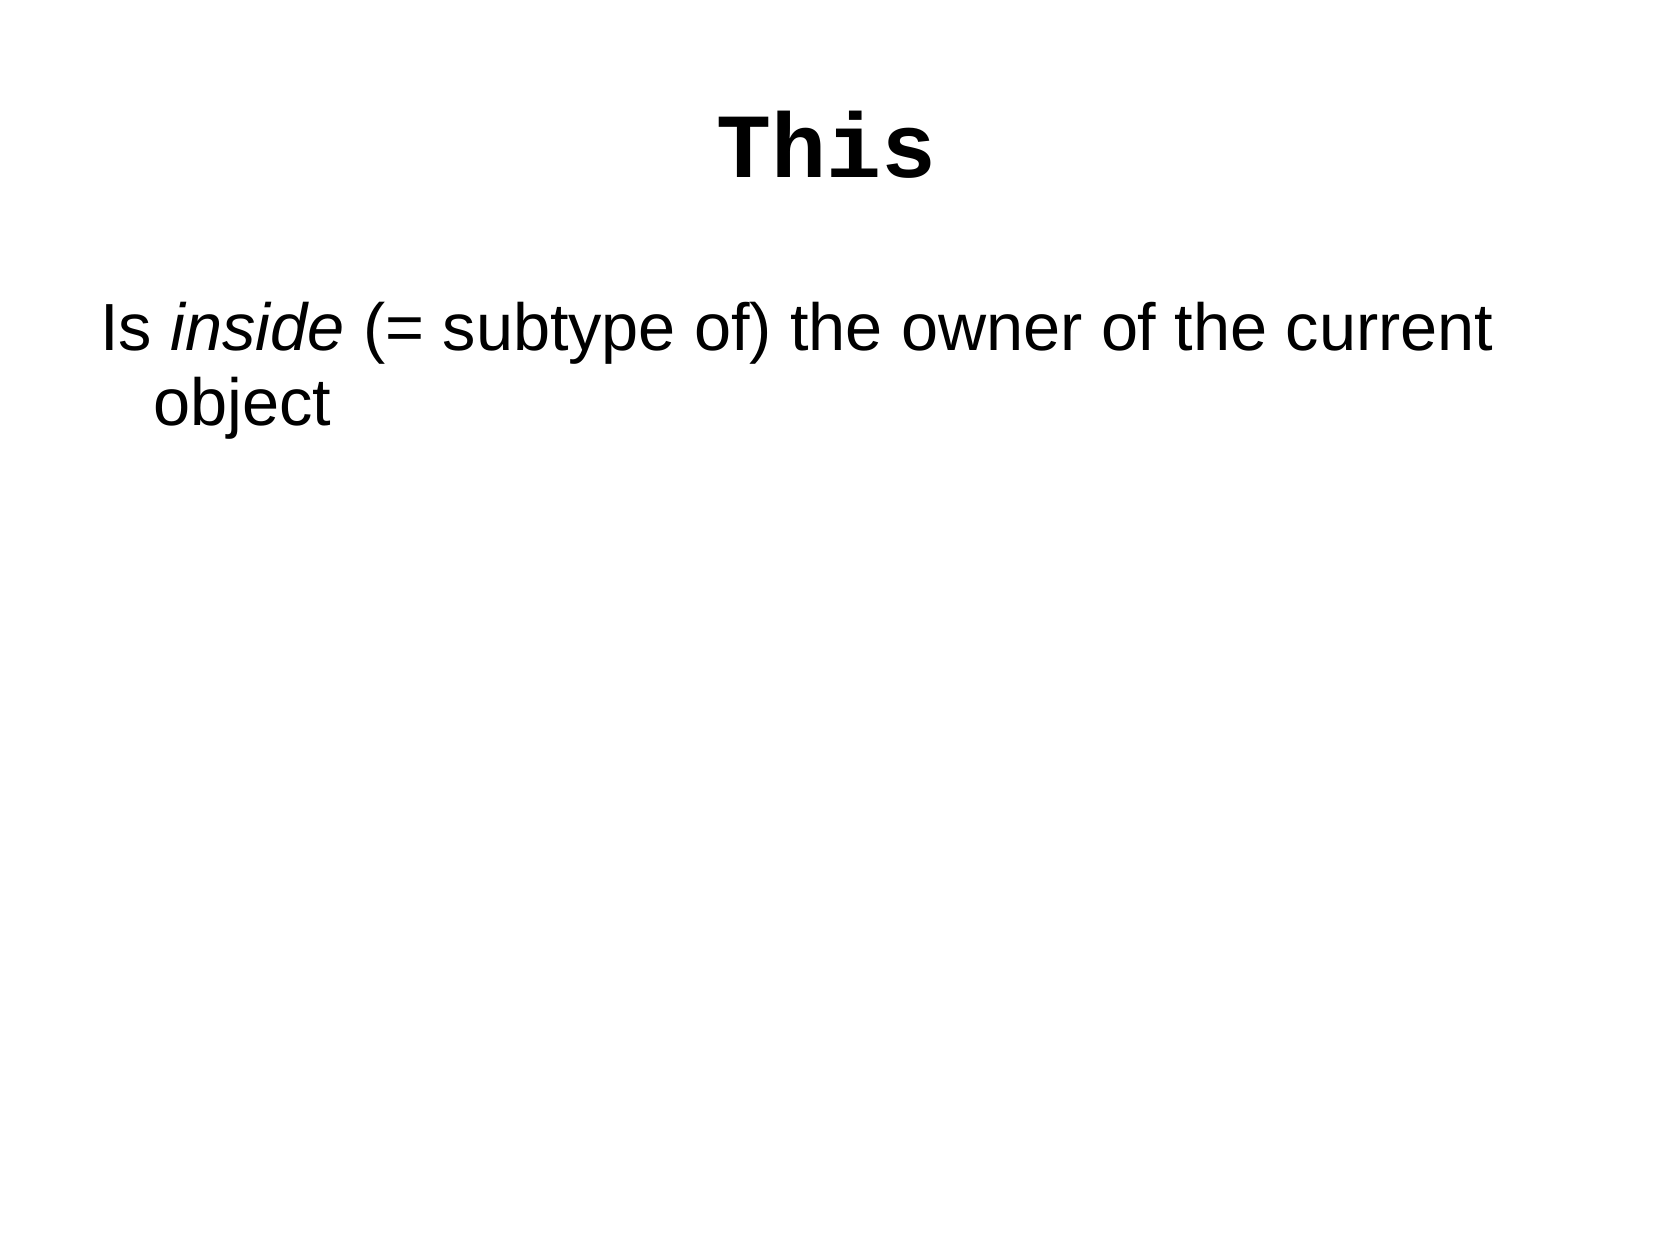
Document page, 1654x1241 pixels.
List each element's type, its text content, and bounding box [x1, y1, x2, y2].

list Is inside (= subtype of) the owner of the current object [82, 290, 1571, 1094]
title This [82, 56, 1571, 250]
